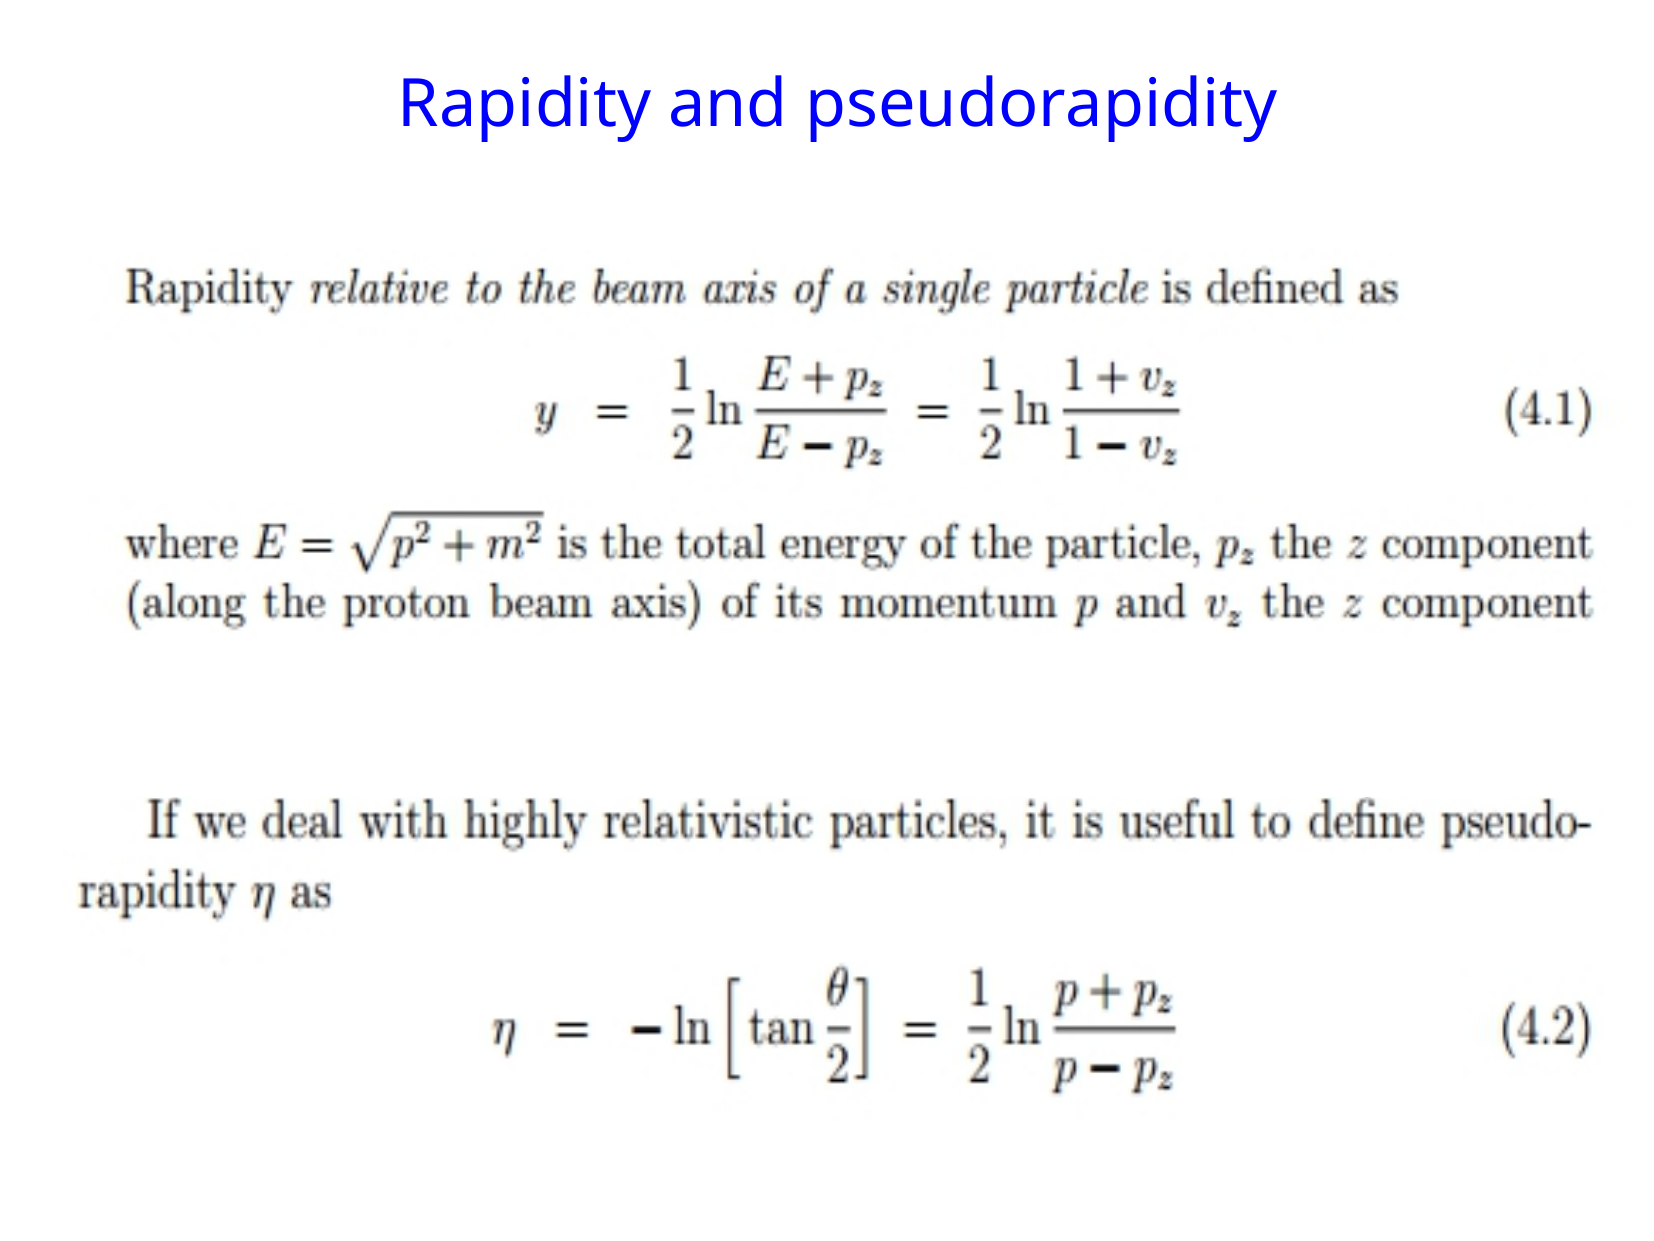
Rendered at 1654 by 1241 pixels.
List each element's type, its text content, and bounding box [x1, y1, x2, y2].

picture [59, 797, 1624, 1122]
text_box Rapidity and pseudorapidity [383, 60, 1276, 150]
picture [88, 248, 1654, 637]
